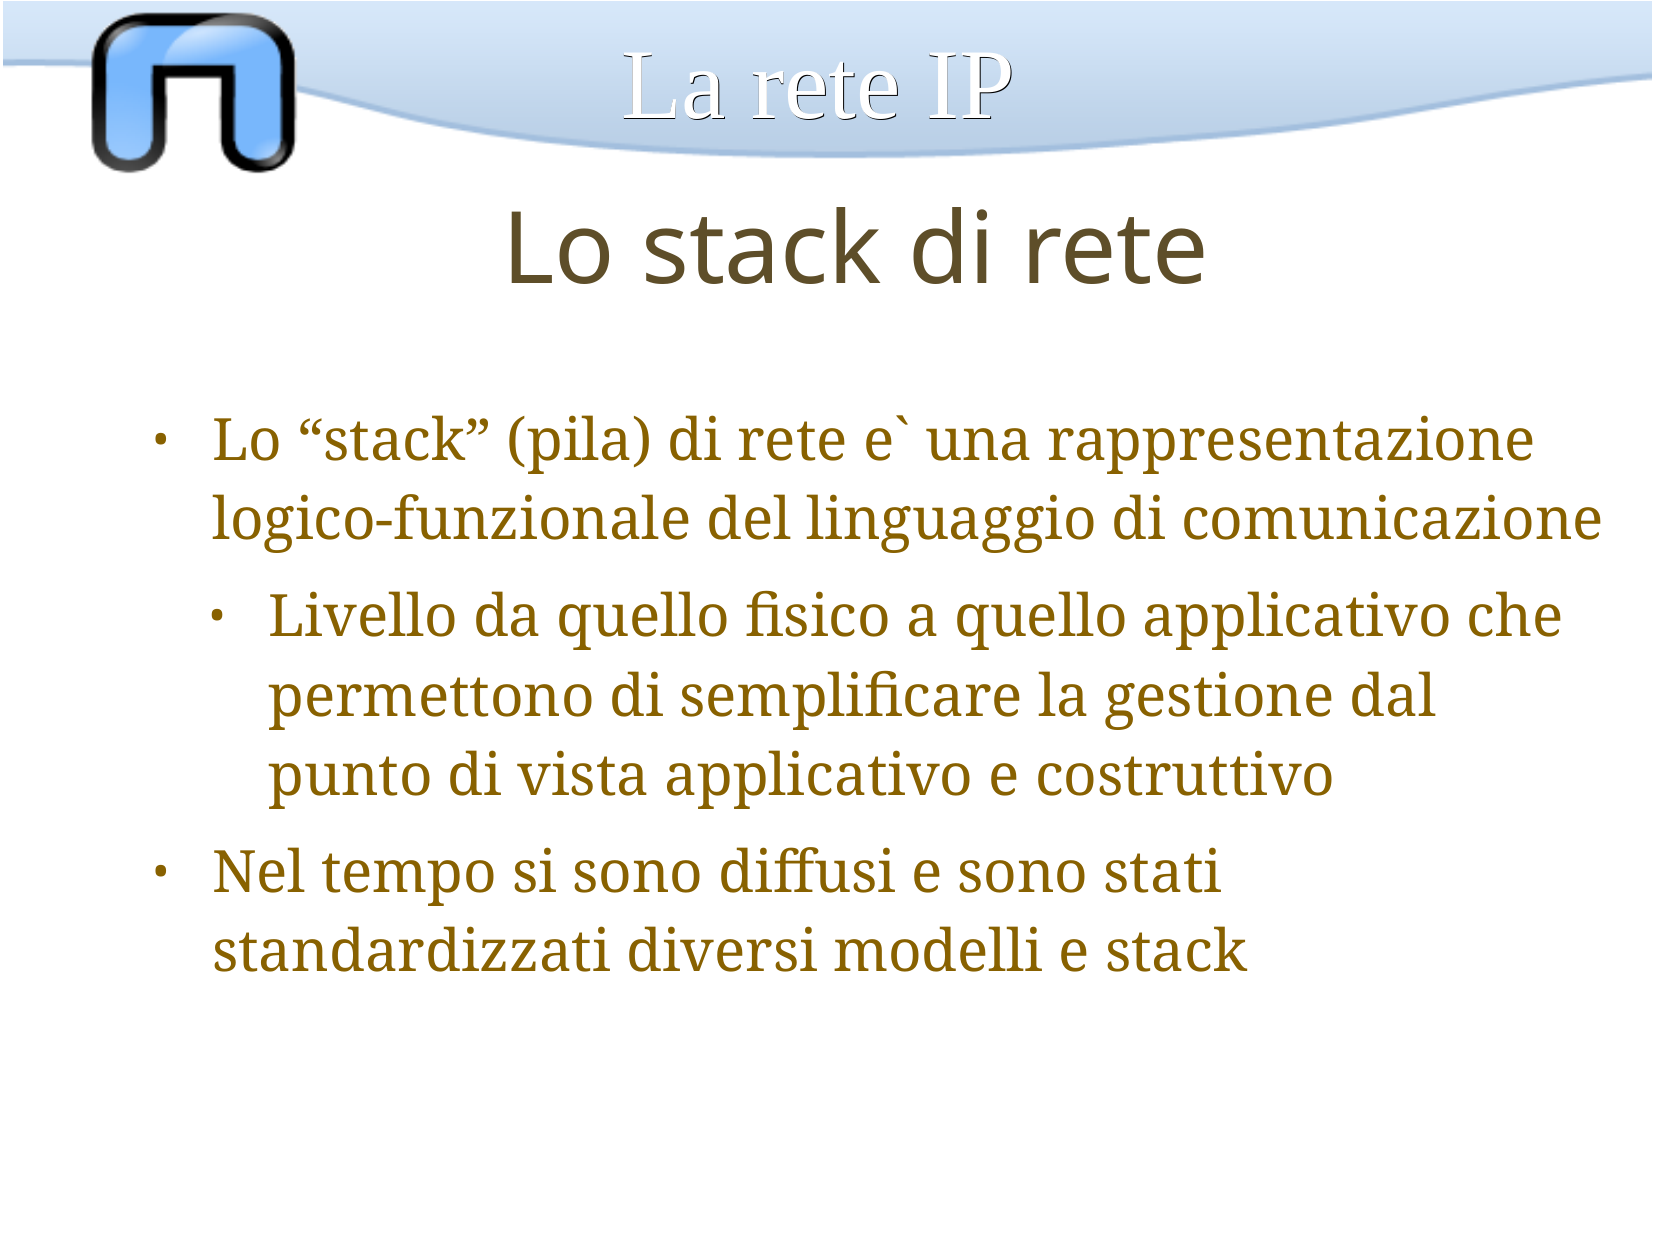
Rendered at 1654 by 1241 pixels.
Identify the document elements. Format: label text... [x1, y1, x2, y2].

picture [0, 0, 1654, 1241]
list Lo “stack” (pila) di rete e` una rappresentazione logico-funzionale del linguaggio di comunicazione Livello da quello fisico a quello applicativo che permettono di semplificare la gestione dal punto di vista applicativo e costruttivo Nel tempo si sono diffusi e sono stati standardizzati diversi modelli e stack [118, 304, 1609, 1235]
text_box La rete IP [573, 29, 1063, 82]
title Lo stack di rete [118, 82, 1595, 408]
